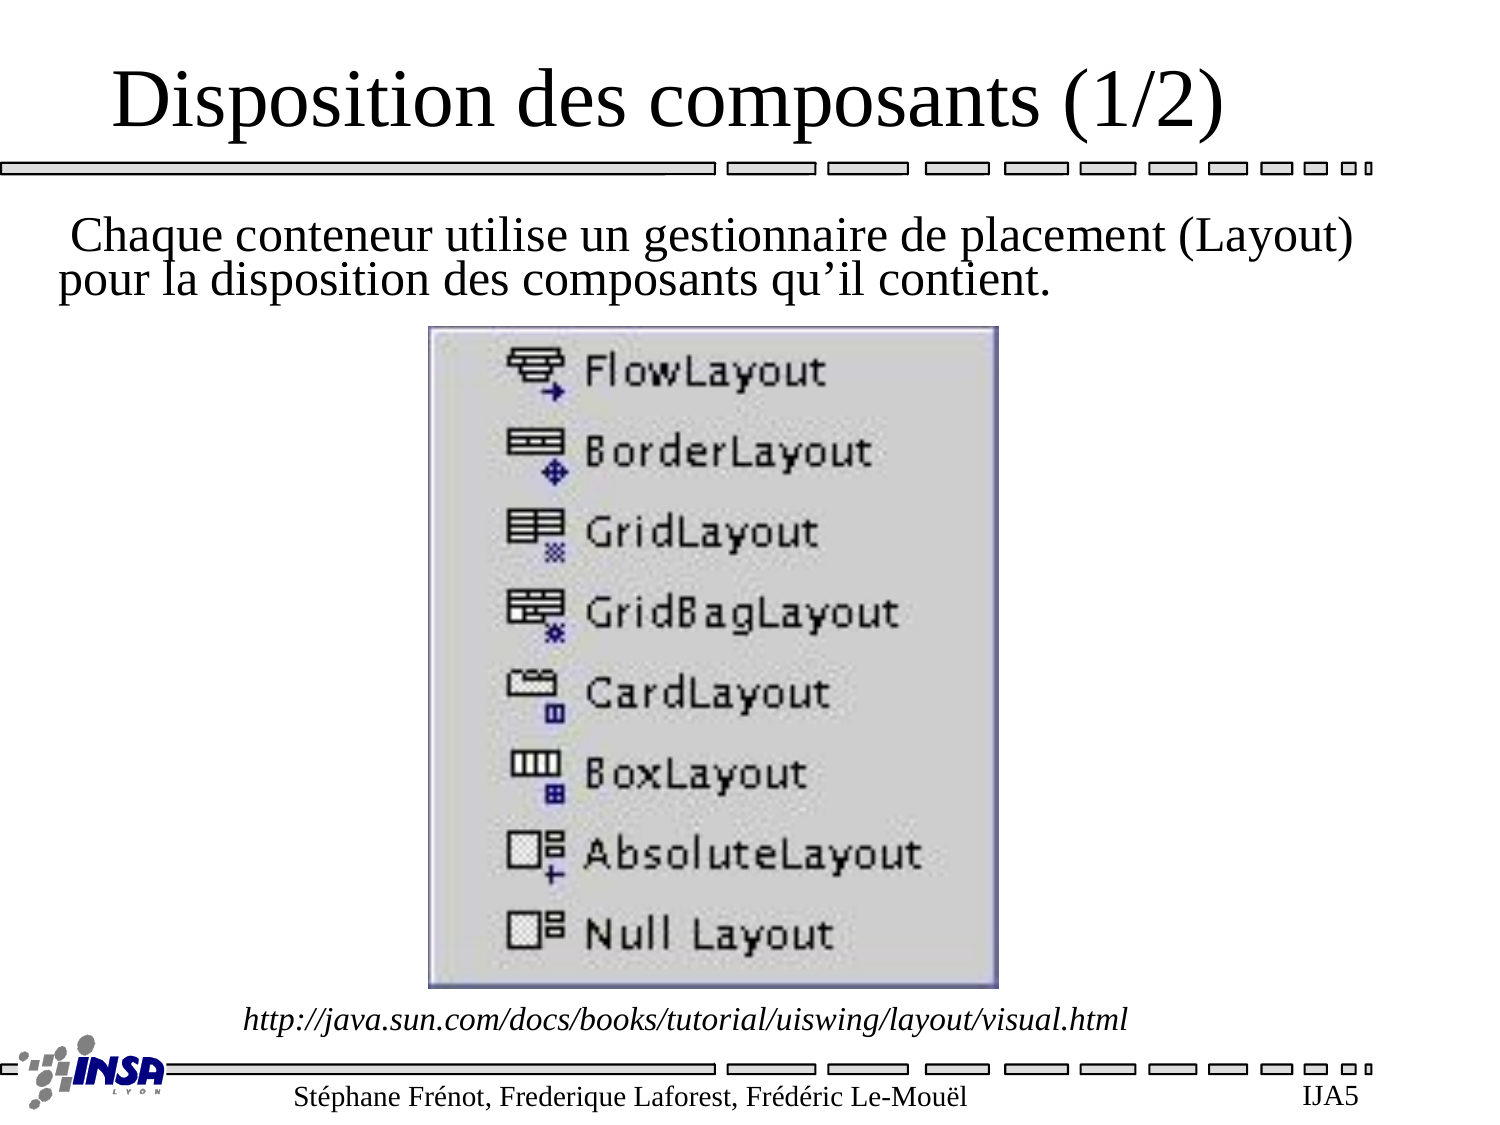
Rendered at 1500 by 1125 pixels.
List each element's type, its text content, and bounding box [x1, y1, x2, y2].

text_box Chaque conteneur utilise un gestionnaire de placement (Layout) pour la disposition des composants qu’il contient. [43, 207, 1471, 312]
text_box http://java.sun.com/docs/books/tutorial/uiswing/layout/visual.html [228, 999, 1146, 1045]
title Disposition des composants (1/2) [96, 7, 1447, 195]
picture [428, 326, 999, 989]
